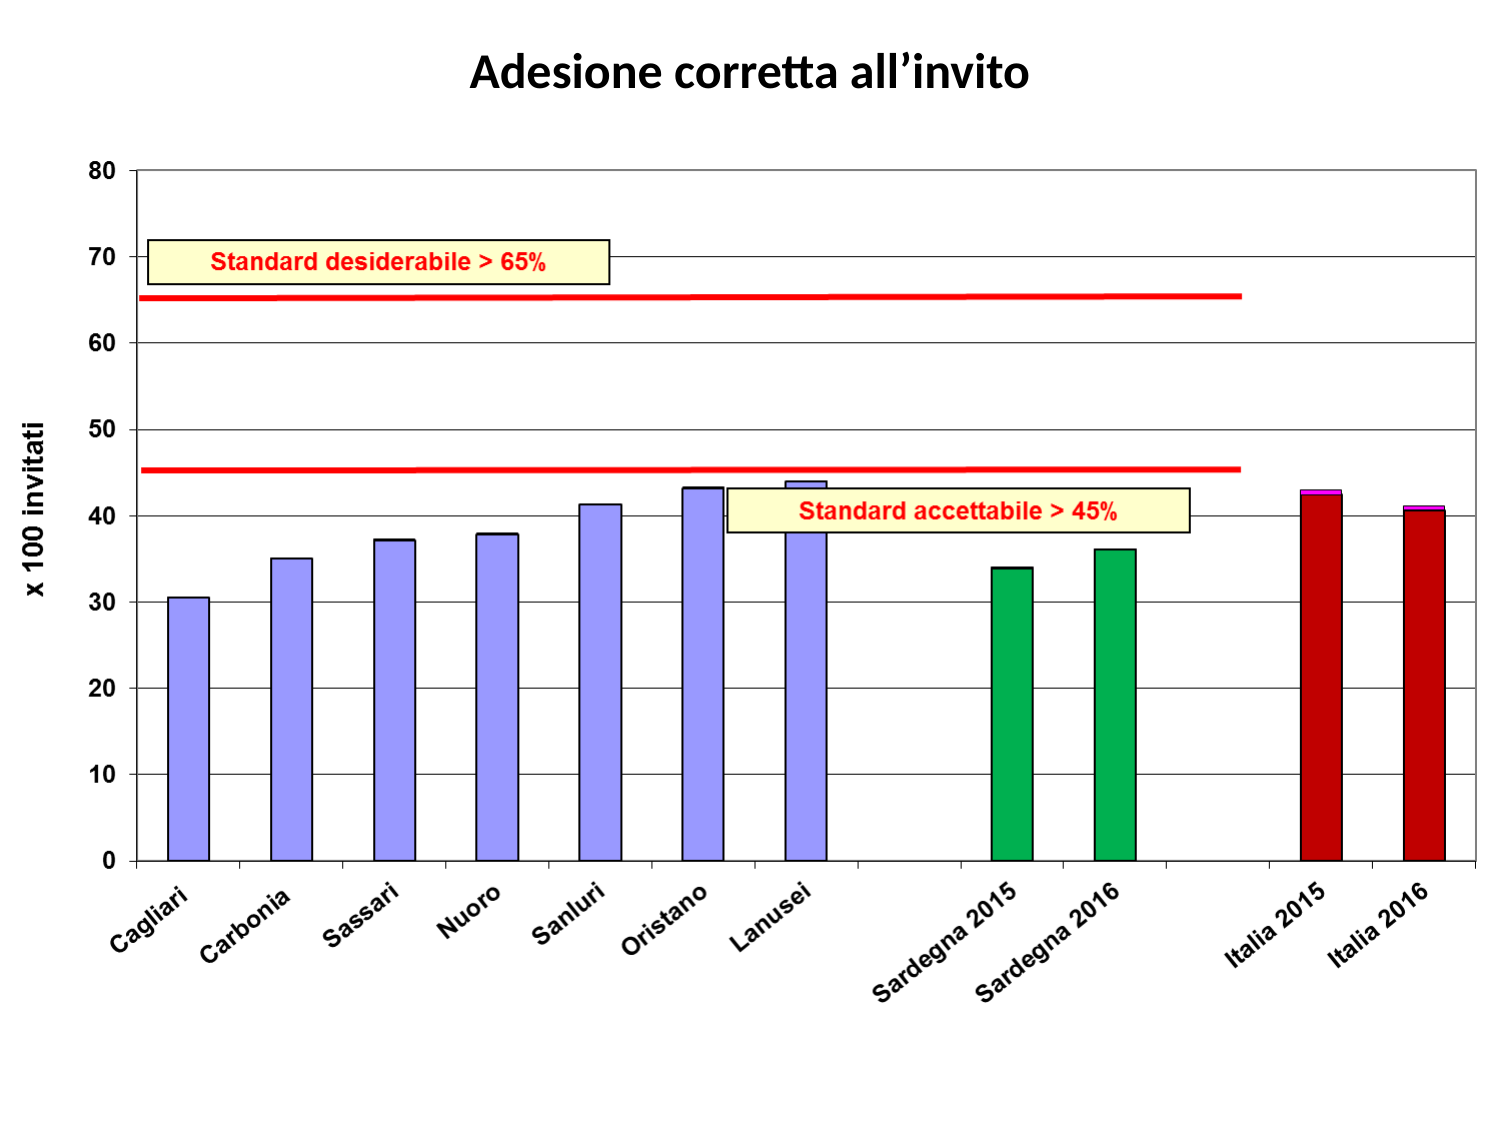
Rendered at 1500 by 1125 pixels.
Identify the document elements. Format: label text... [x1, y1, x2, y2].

text_box Adesione corretta all’invito [135, 30, 1364, 100]
picture [0, 100, 1500, 1024]
